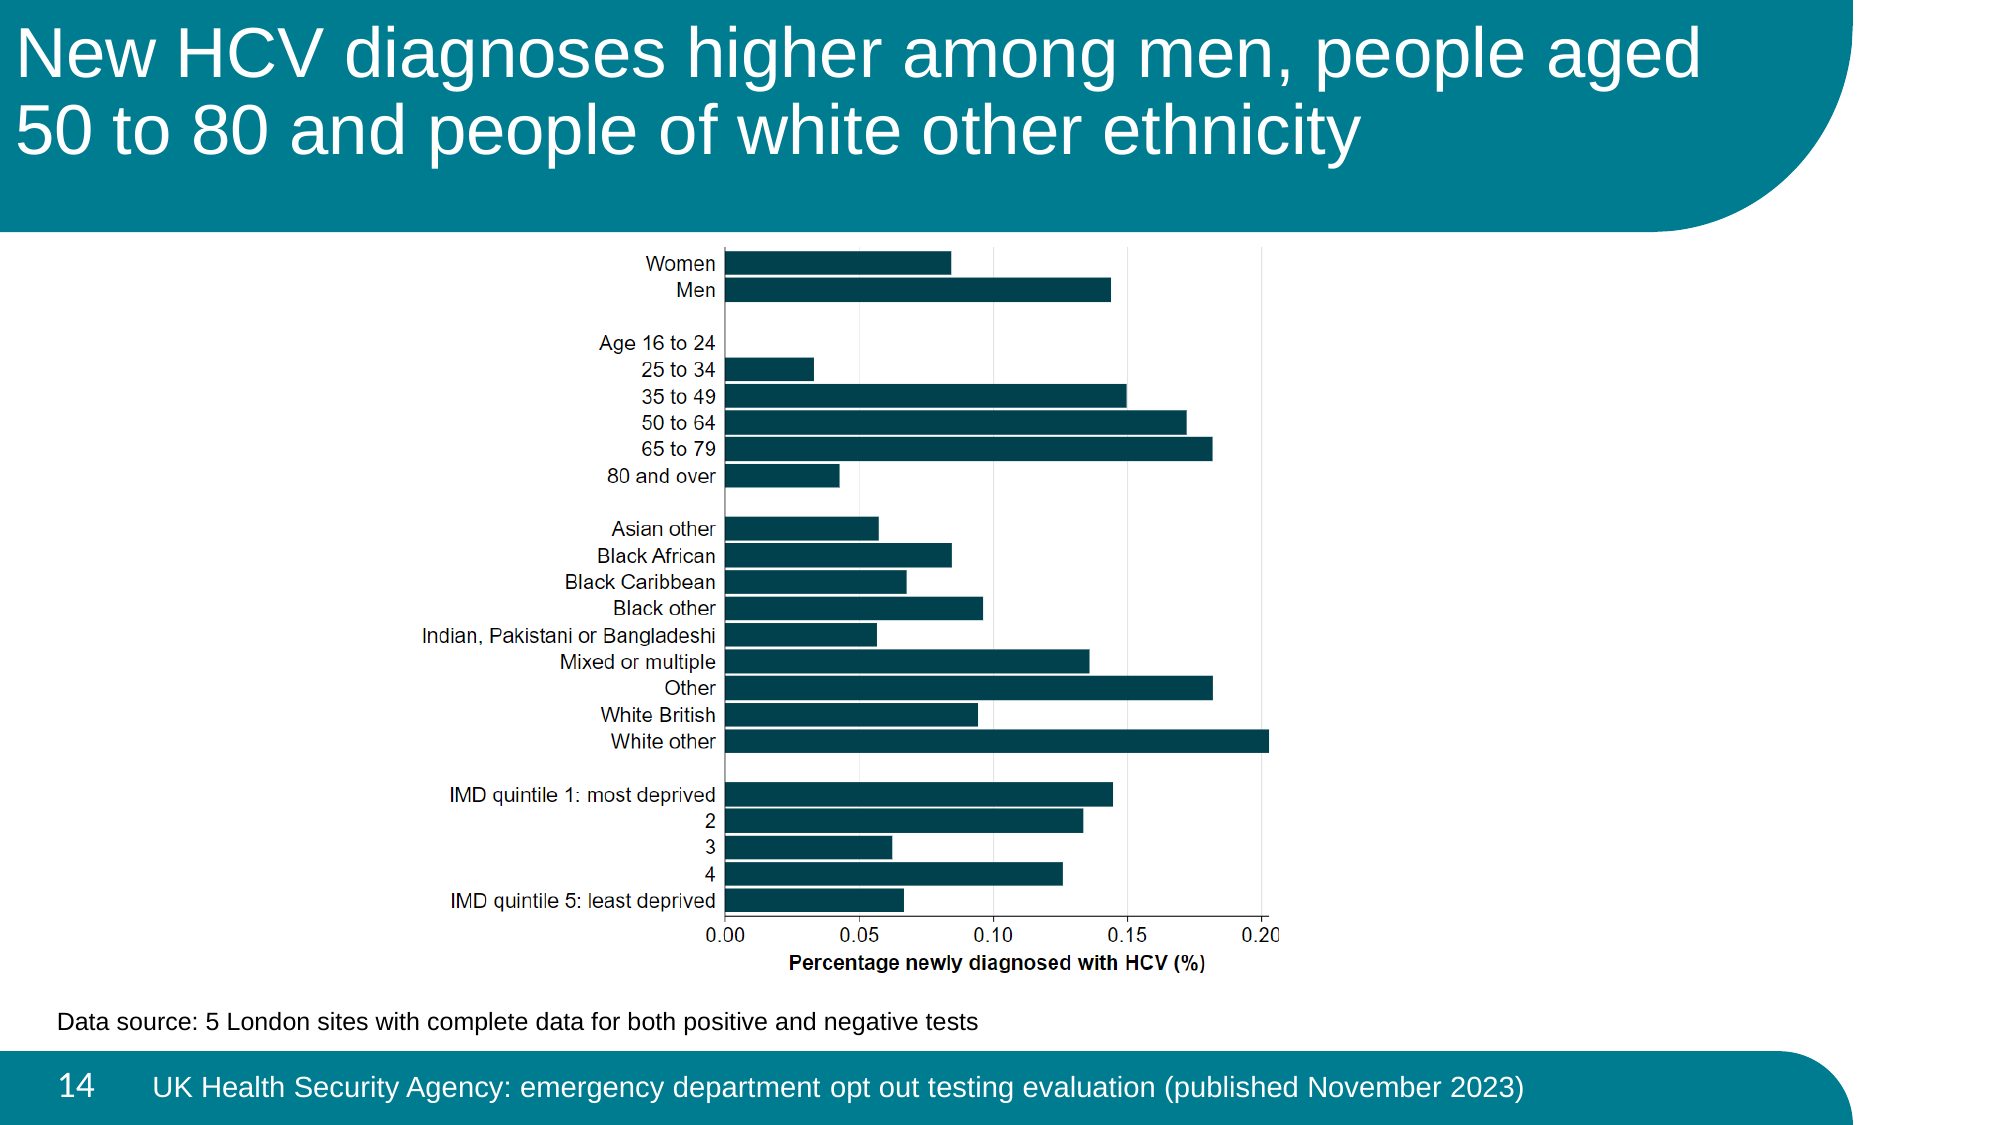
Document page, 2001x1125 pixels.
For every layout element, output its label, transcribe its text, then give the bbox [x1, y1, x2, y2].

text_box UK Health Security Agency: emergency department opt out testing evaluation (published November 2023) [137, 1056, 1780, 1116]
title New HCV diagnoses higher among men, people aged 50 to 80 and people of white other ethnicity [0, 9, 1726, 169]
picture [411, 244, 1338, 1015]
text_box [41, 1053, 153, 1119]
text_box Data source: 5 London sites with complete data for both positive and negative tests [41, 998, 1150, 1044]
